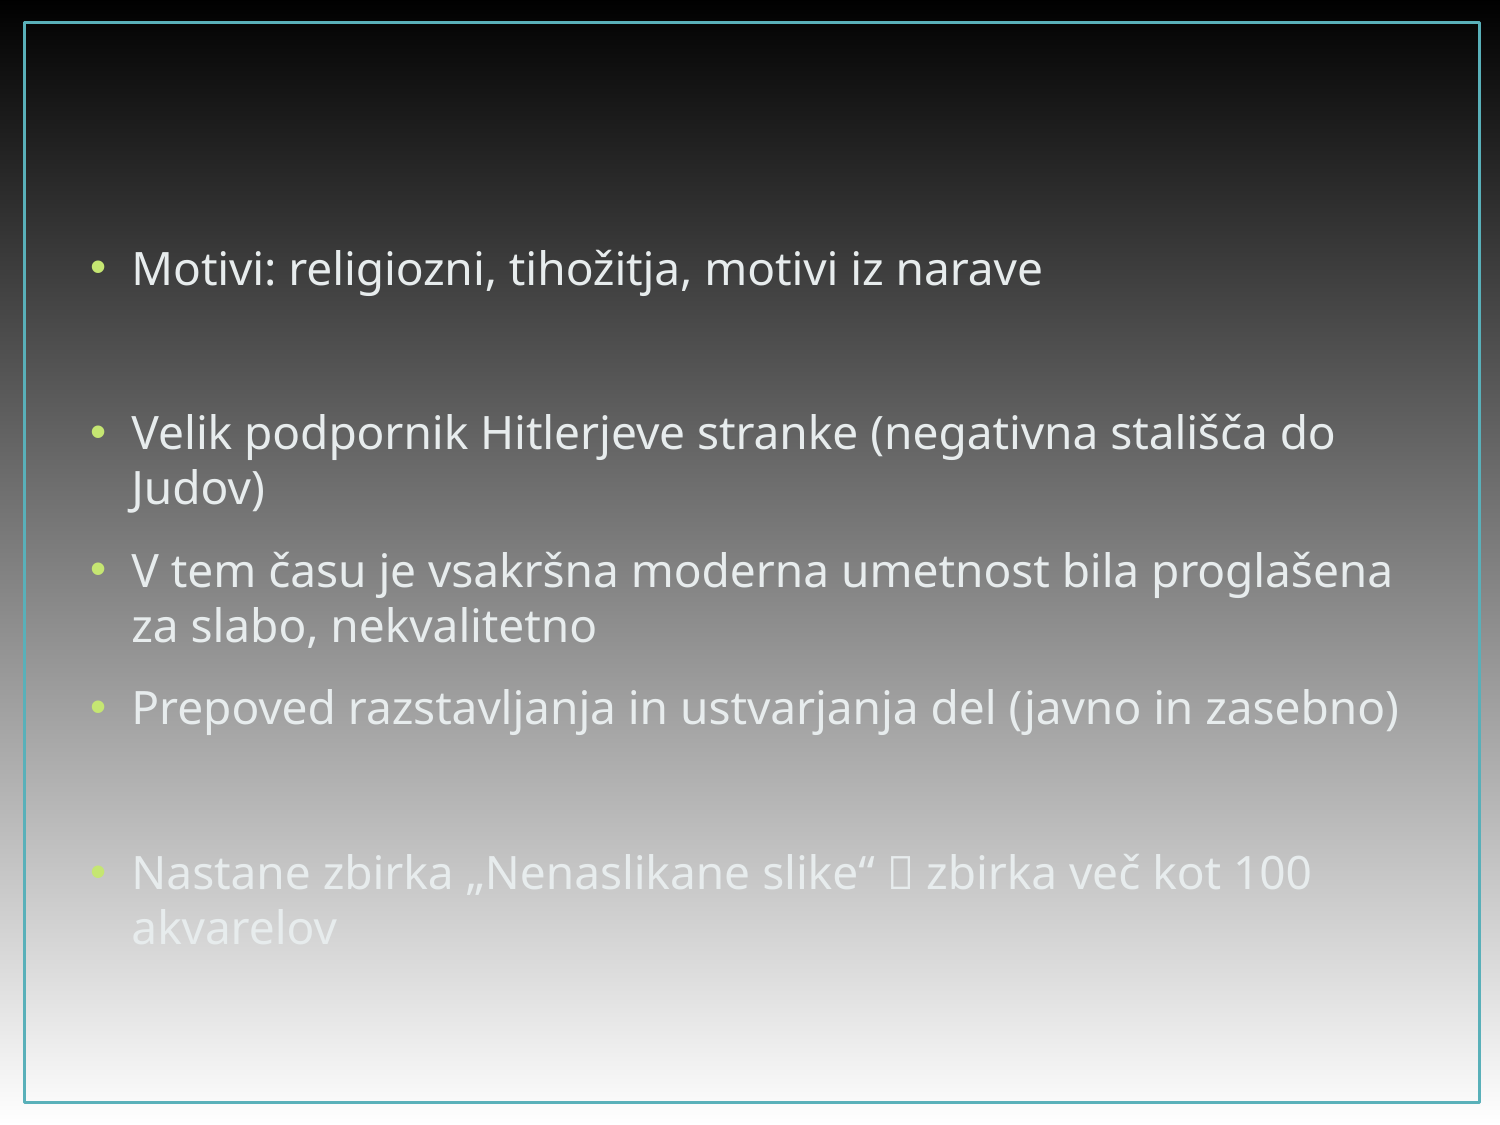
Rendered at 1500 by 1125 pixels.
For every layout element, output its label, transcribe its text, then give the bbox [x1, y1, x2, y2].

list Motivi: religiozni, tihožitja, motivi iz narave Velik podpornik Hitlerjeve stranke (negativna stališča do Judov) V tem času je vsakršna moderna umetnost bila proglašena za slabo, nekvalitetno Prepoved razstavljanja in ustvarjanja del (javno in zasebno) Nastane zbirka „Nenaslikane slike“  zbirka več kot 100 akvarelov [75, 231, 1425, 1005]
